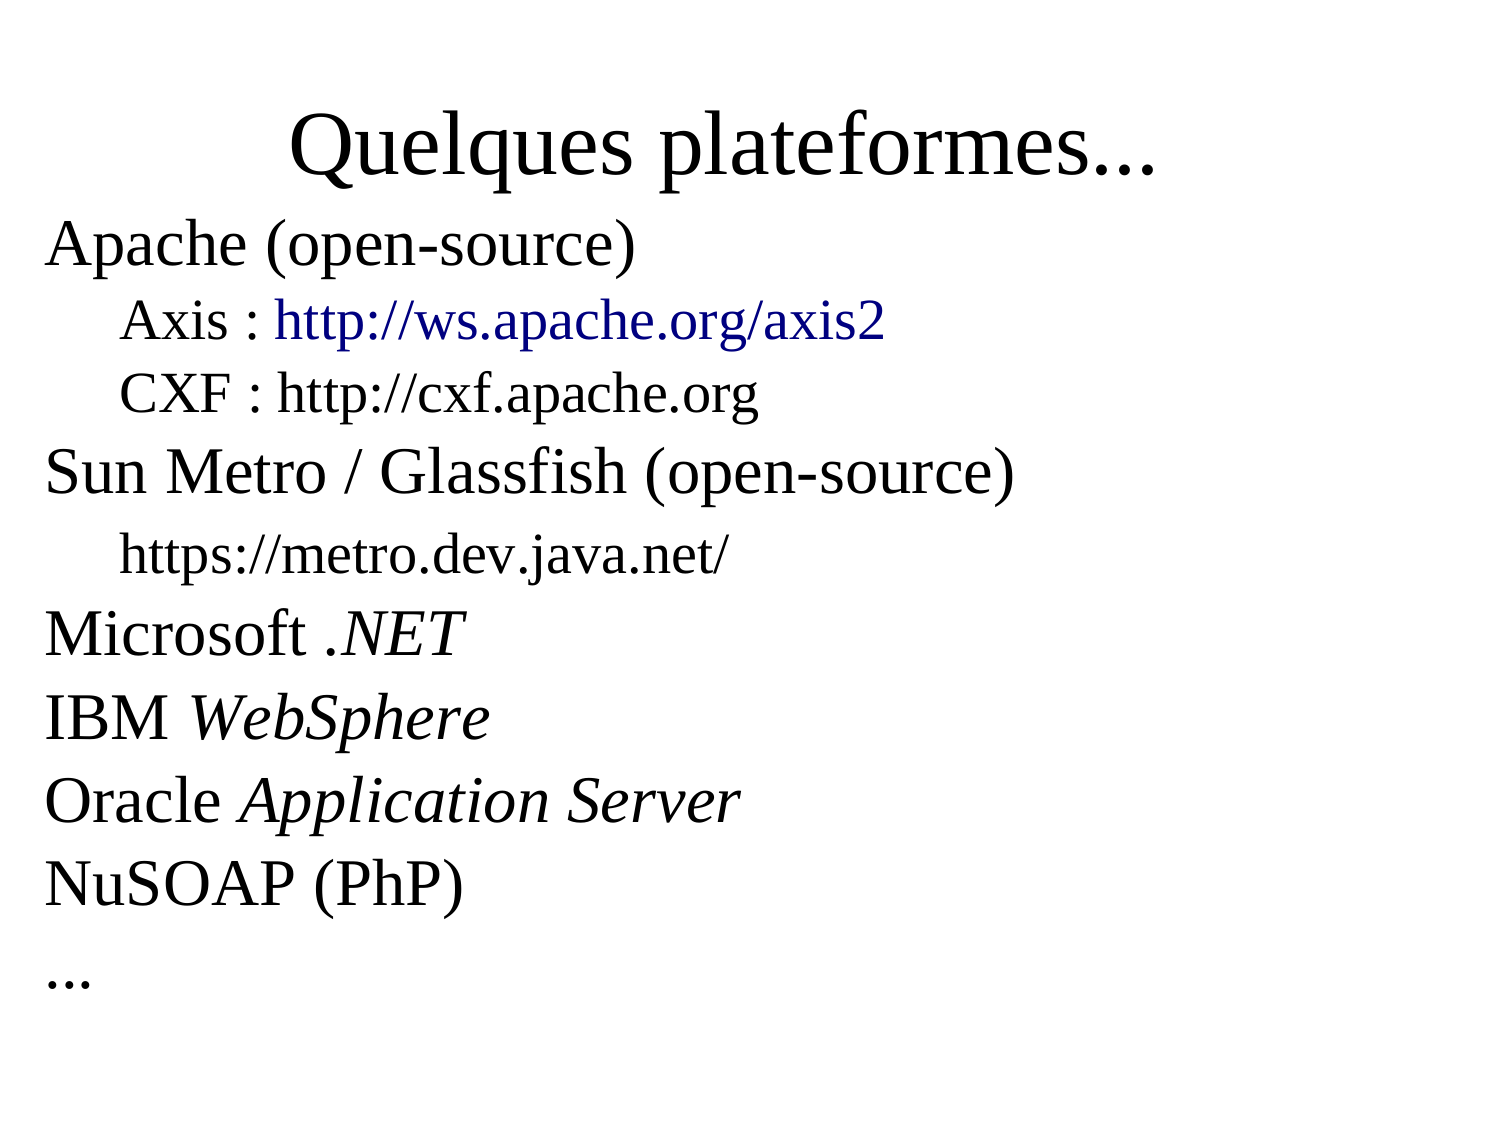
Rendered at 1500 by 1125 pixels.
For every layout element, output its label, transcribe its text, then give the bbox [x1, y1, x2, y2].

title Quelques plateformes... [0, 49, 1450, 238]
list Apache (open-source) Axis : http://ws.apache.org/axis2 CXF : http://cxf.apache.org Sun Metro / Glassfish (open-source) https://metro.dev.java.net/ Microsoft .NET IBM WebSphere Oracle Application Server NuSOAP (PhP) ... [29, 204, 1477, 1078]
